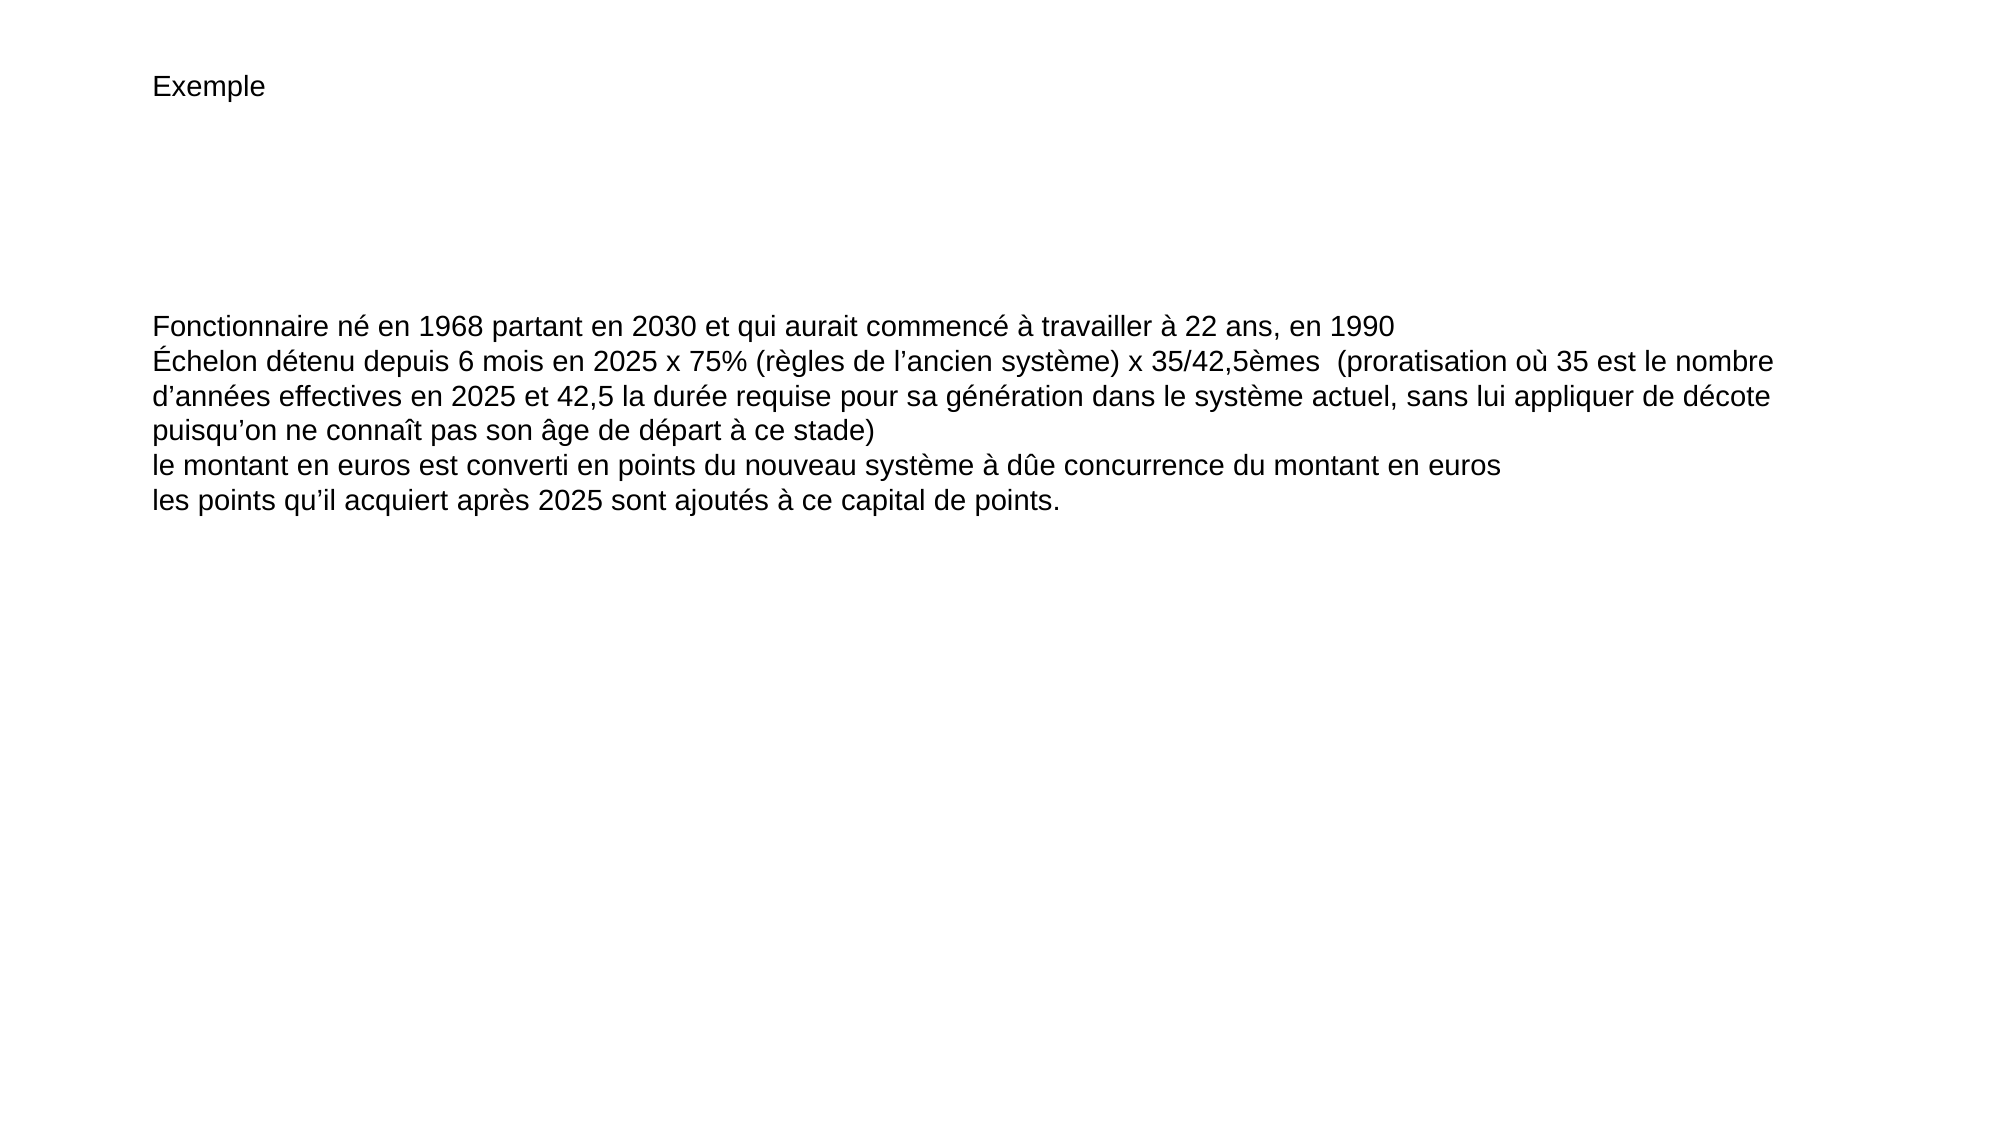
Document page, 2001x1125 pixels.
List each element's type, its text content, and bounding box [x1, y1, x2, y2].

list Fonctionnaire né en 1968 partant en 2030 et qui aurait commencé à travailler à 22 ans, en 1990 Échelon détenu depuis 6 mois en 2025 x 75% (règles de l’ancien système) x 35/42,5èmes (proratisation où 35 est le nombre d’années effectives en 2025 et 42,5 la durée requise pour sa génération dans le système actuel, sans lui appliquer de décote puisqu’on ne connaît pas son âge de départ à ce stade) le montant en euros est converti en points du nouveau système à dûe concurrence du montant en euros les points qu’il acquiert après 2025 sont ajoutés à ce capital de points. [137, 299, 1863, 1014]
title Exemple [137, 59, 1863, 278]
